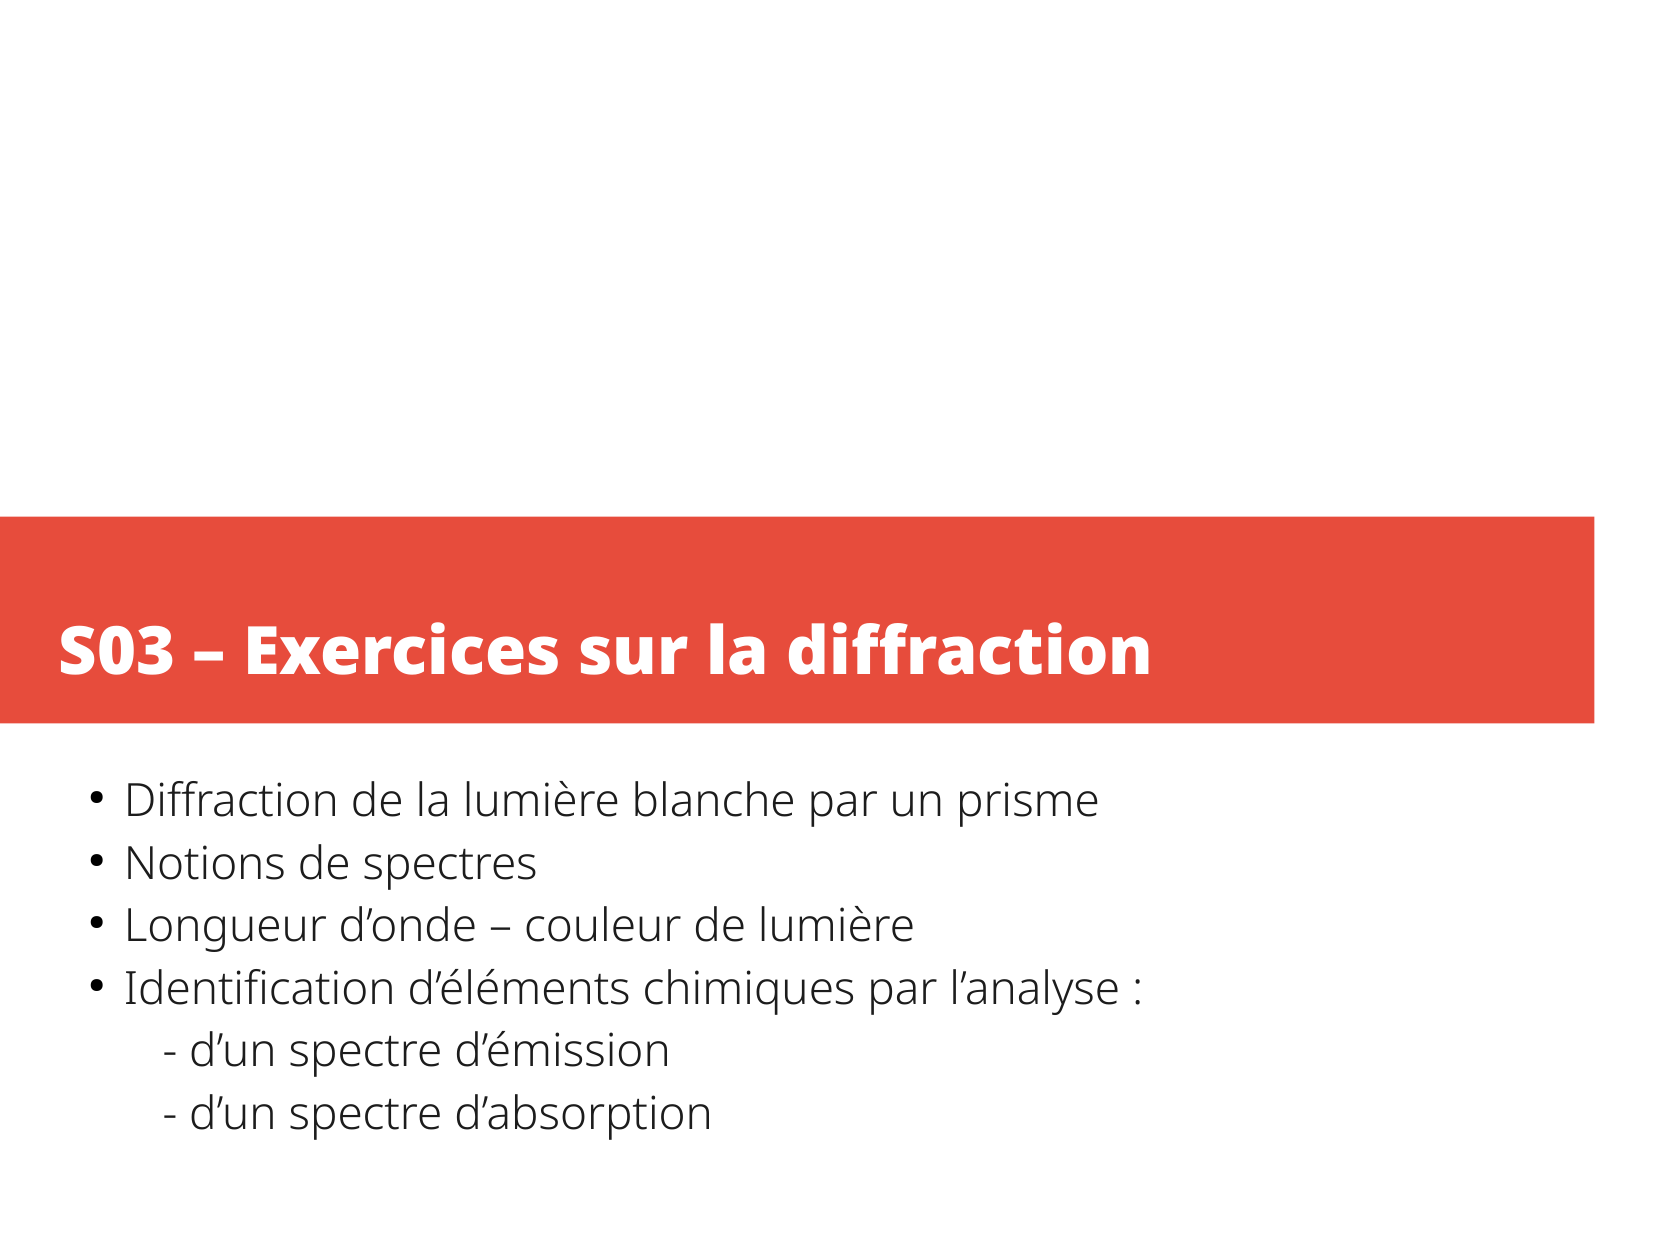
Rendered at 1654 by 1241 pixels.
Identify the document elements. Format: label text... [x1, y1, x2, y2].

subtitle Diffraction de la lumière blanche par un prisme Notions de spectres Longueur d’onde – couleur de lumière Identification d’éléments chimiques par l’analyse : - d’un spectre d’émission - d’un spectre d’absorption [88, 767, 1595, 1182]
title S03 – Exercices sur la diffraction [59, 546, 1595, 694]
